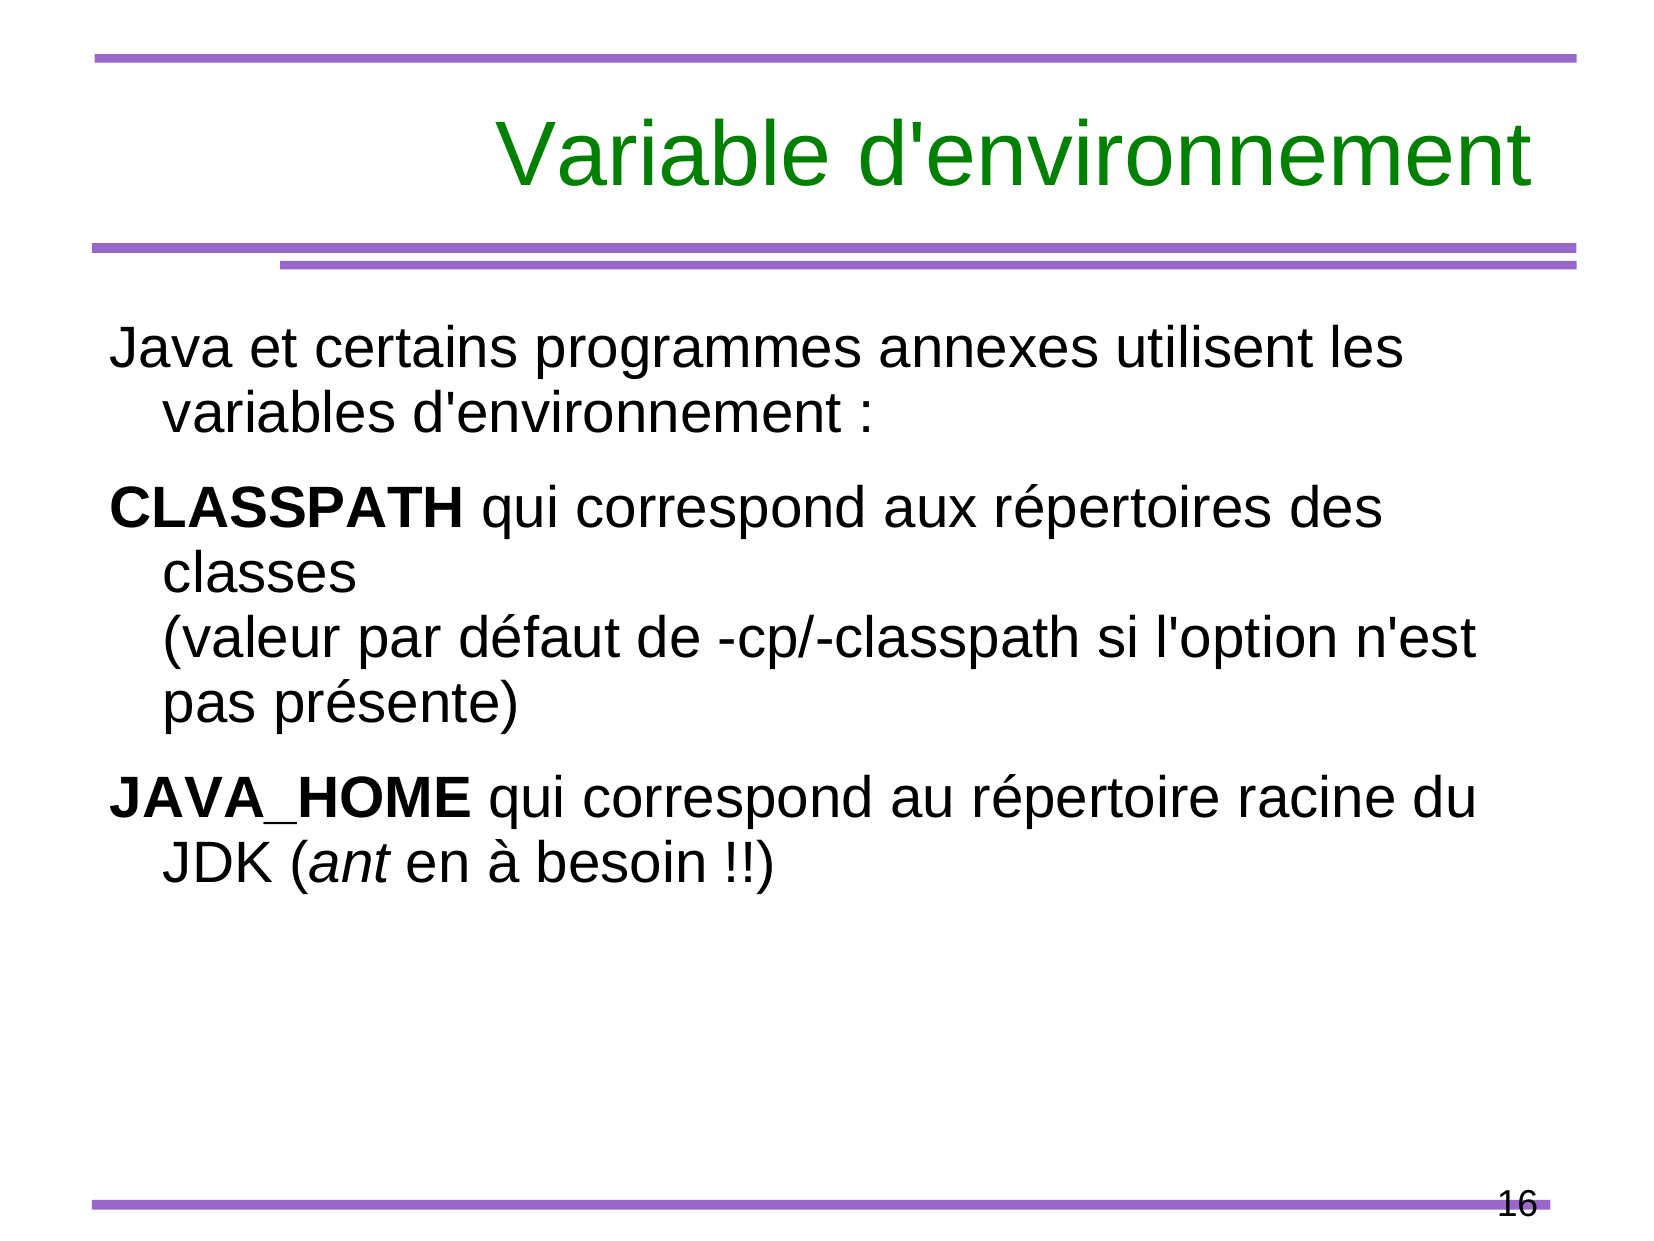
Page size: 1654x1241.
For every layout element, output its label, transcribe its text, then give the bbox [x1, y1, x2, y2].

list Java et certains programmes annexes utilisent les variables d'environnement : CLASSPATH qui correspond aux répertoires des classes (valeur par défaut de -cp/-classpath si l'option n'est pas présente) JAVA_HOME qui correspond au répertoire racine du JDK (ant en à besoin !!) [92, 315, 1563, 1163]
title Variable d'environnement [121, 49, 1534, 257]
